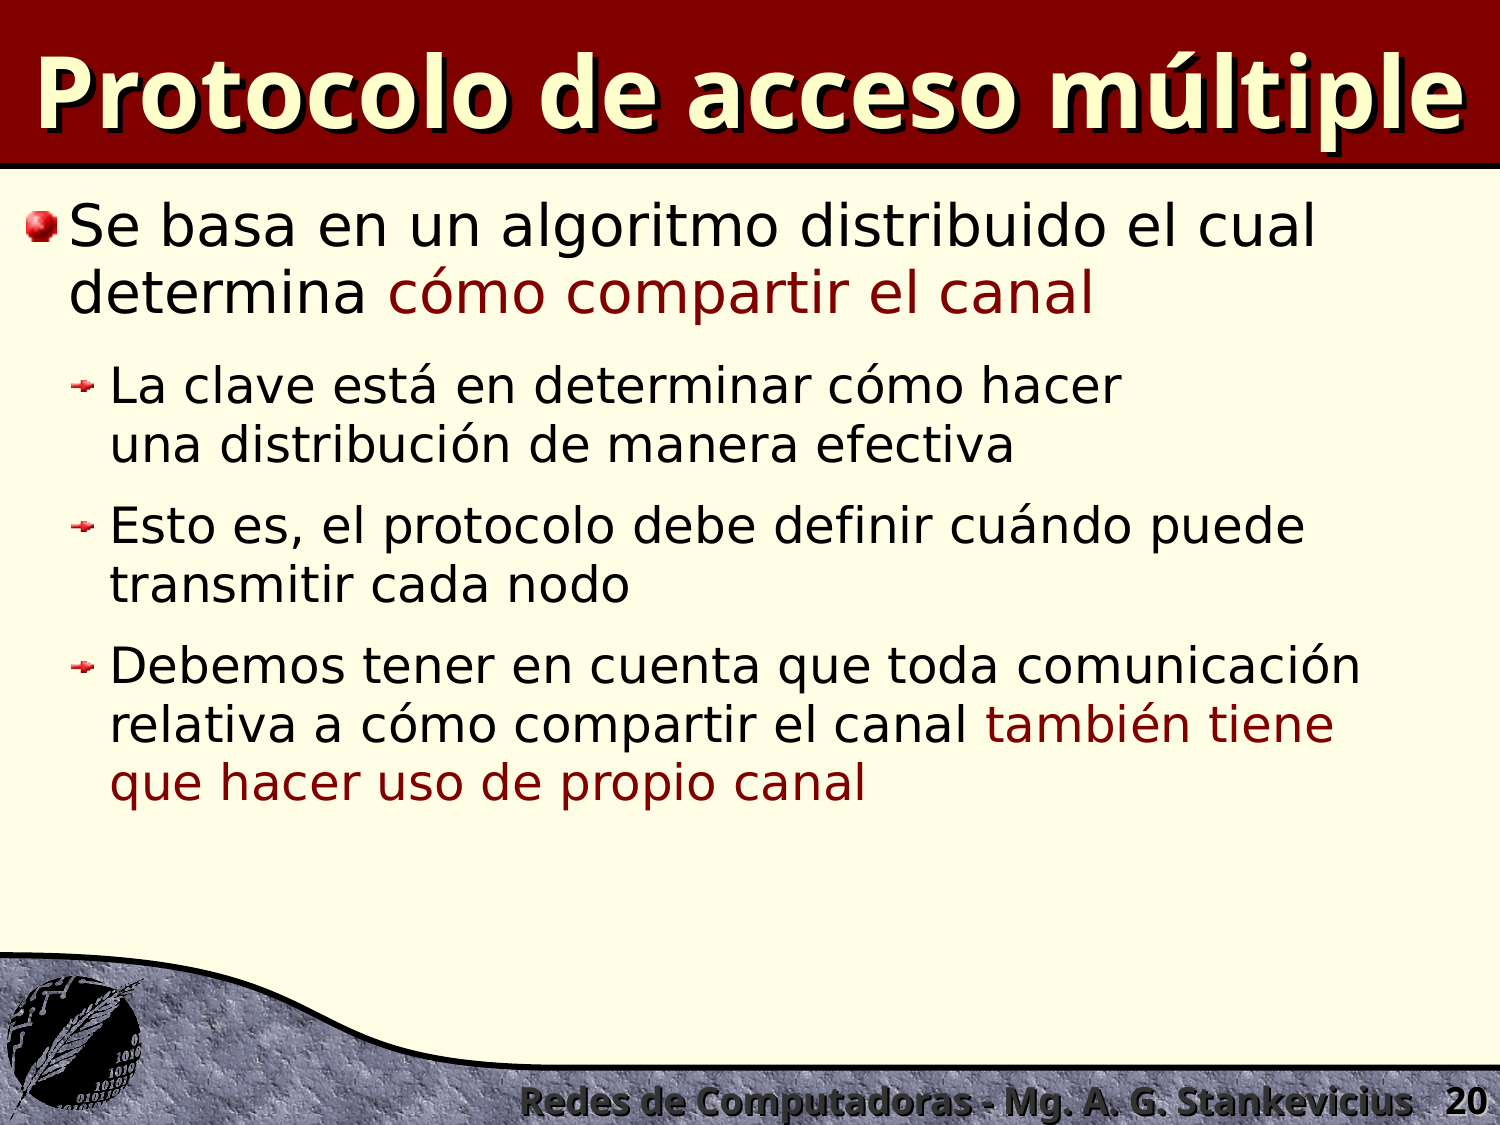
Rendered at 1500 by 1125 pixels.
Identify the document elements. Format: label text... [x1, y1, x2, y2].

picture [1047, 1100, 1054, 1110]
list Se basa en un algoritmo distribuido el cual determina cómo compartir el canal La clave está en determinar cómo hacer una distribución de manera efectiva Esto es, el protocolo debe definir cuándo puede transmitir cada nodo Debemos tener en cuenta que toda comunicación relativa a cómo compartir el canal también tiene que hacer uso de propio canal [11, 192, 1486, 921]
title Protocolo de acceso múltiple [15, 5, 1485, 160]
picture [0, 959, 1500, 1125]
picture [790, 1100, 795, 1110]
